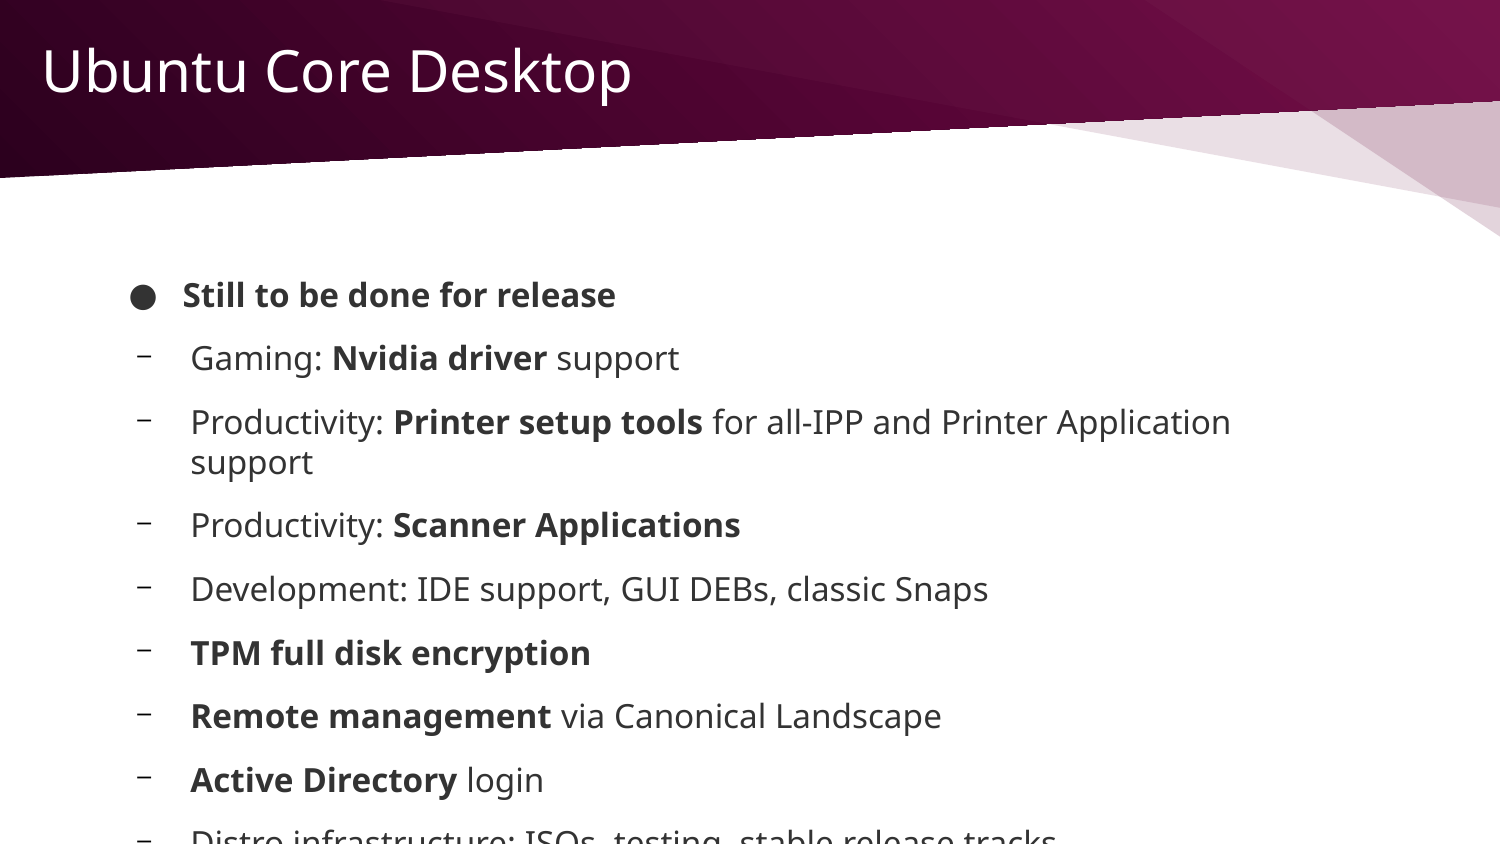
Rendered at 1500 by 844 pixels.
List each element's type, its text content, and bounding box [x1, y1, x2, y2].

list Still to be done for release Gaming: Nvidia driver support Productivity: Printer setup tools for all-IPP and Printer Application support Productivity: Scanner Applications Development: IDE support, GUI DEBs, classic Snaps TPM full disk encryption Remote management via Canonical Landscape Active Directory login Distro infrastructure: ISOs, testing, stable release tracks, documentation [37, 262, 1327, 823]
title Ubuntu Core Desktop [41, 5, 1336, 134]
